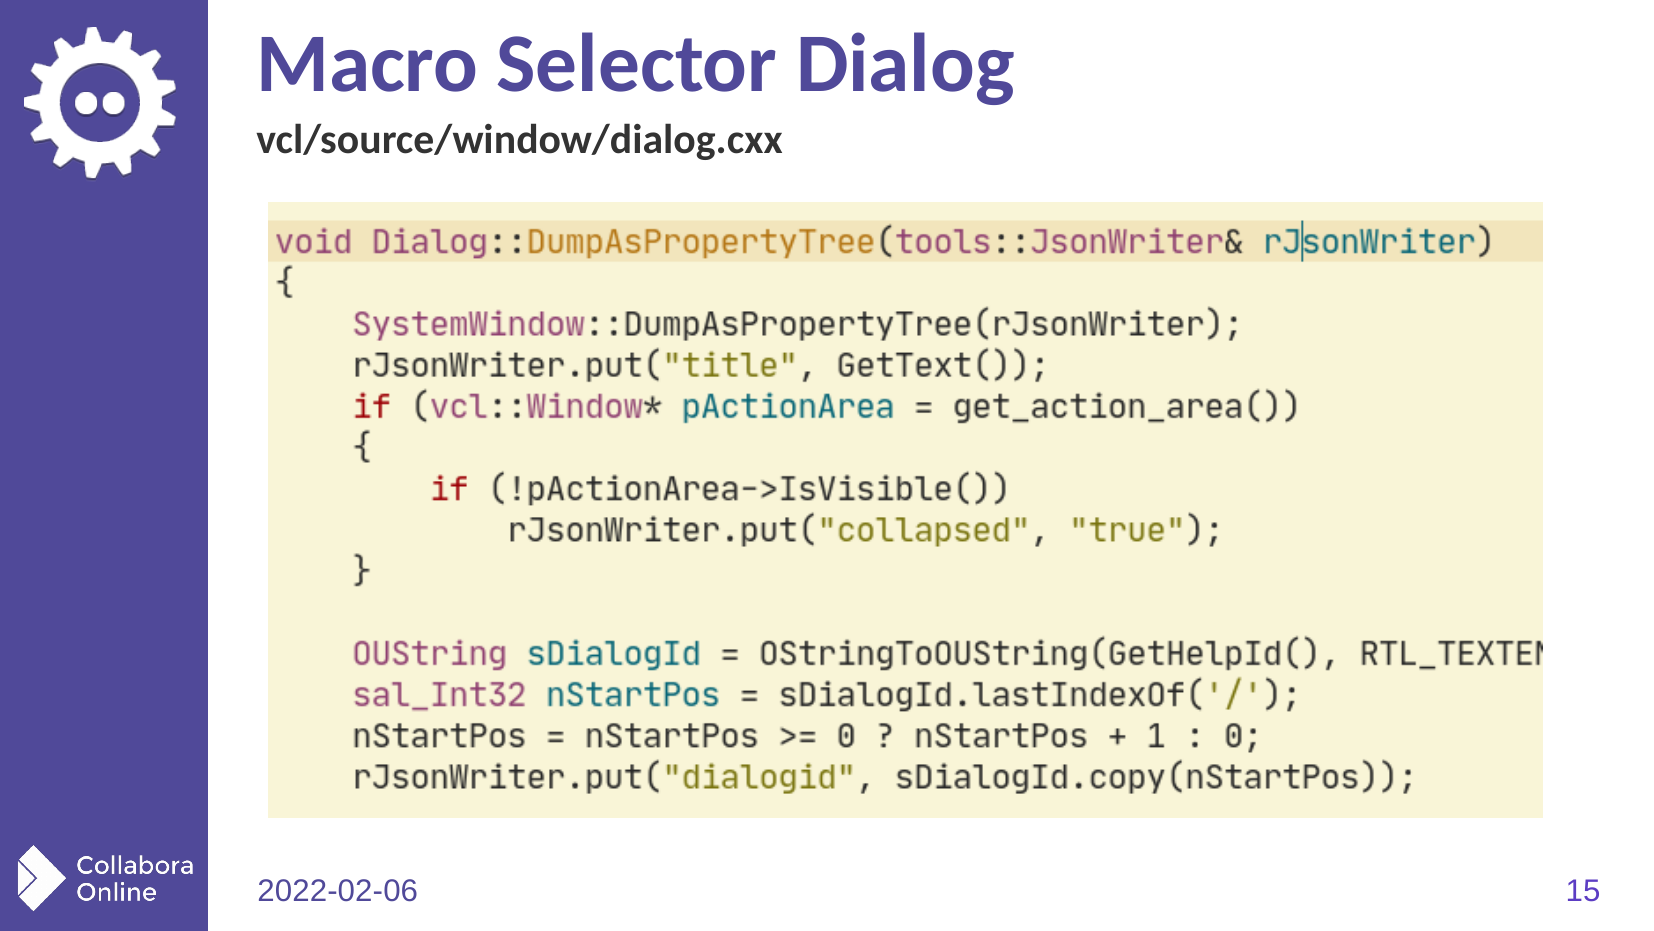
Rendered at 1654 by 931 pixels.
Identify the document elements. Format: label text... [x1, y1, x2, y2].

picture [13, 840, 197, 916]
picture [24, 27, 181, 182]
title Macro Selector Dialog vcl/source/window/dialog.cxx [256, 0, 1636, 165]
picture [268, 202, 1543, 818]
